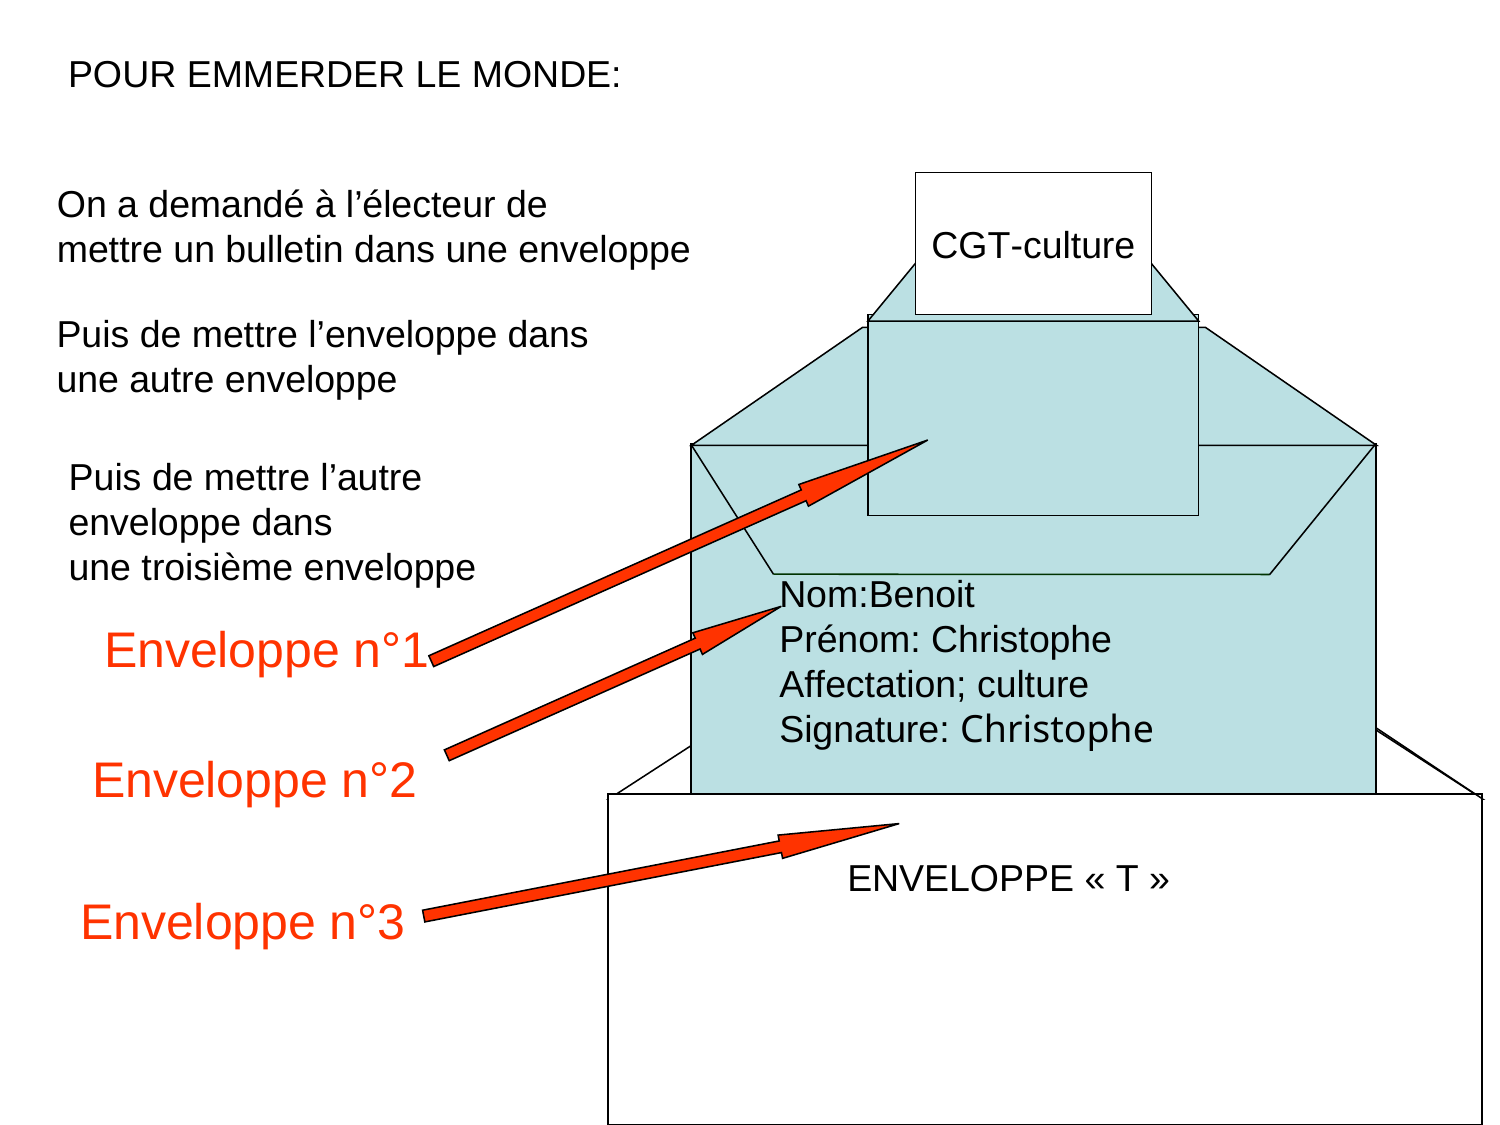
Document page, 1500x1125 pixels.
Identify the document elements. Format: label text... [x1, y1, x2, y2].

text_box Puis de mettre l’enveloppe dans une autre enveloppe [41, 302, 615, 409]
text_box ENVELOPPE « T » [832, 846, 1186, 907]
text_box On a demandé à l’électeur de mettre un bulletin dans une enveloppe [42, 172, 706, 279]
text_box [422, 263, 1482, 1125]
text_box POUR EMMERDER LE MONDE: [53, 42, 638, 104]
text_box Enveloppe n°3 [65, 881, 421, 957]
text_box Puis de mettre l’autre enveloppe dans une troisième enveloppe [53, 445, 491, 596]
text_box Nom:Benoit Prénom: Christophe Affectation; culture Signature: Christophe [764, 562, 1170, 758]
text_box CGT-culture [915, 172, 1152, 315]
text_box Enveloppe n°2 [77, 739, 433, 816]
text_box Enveloppe n°1 [89, 609, 445, 686]
